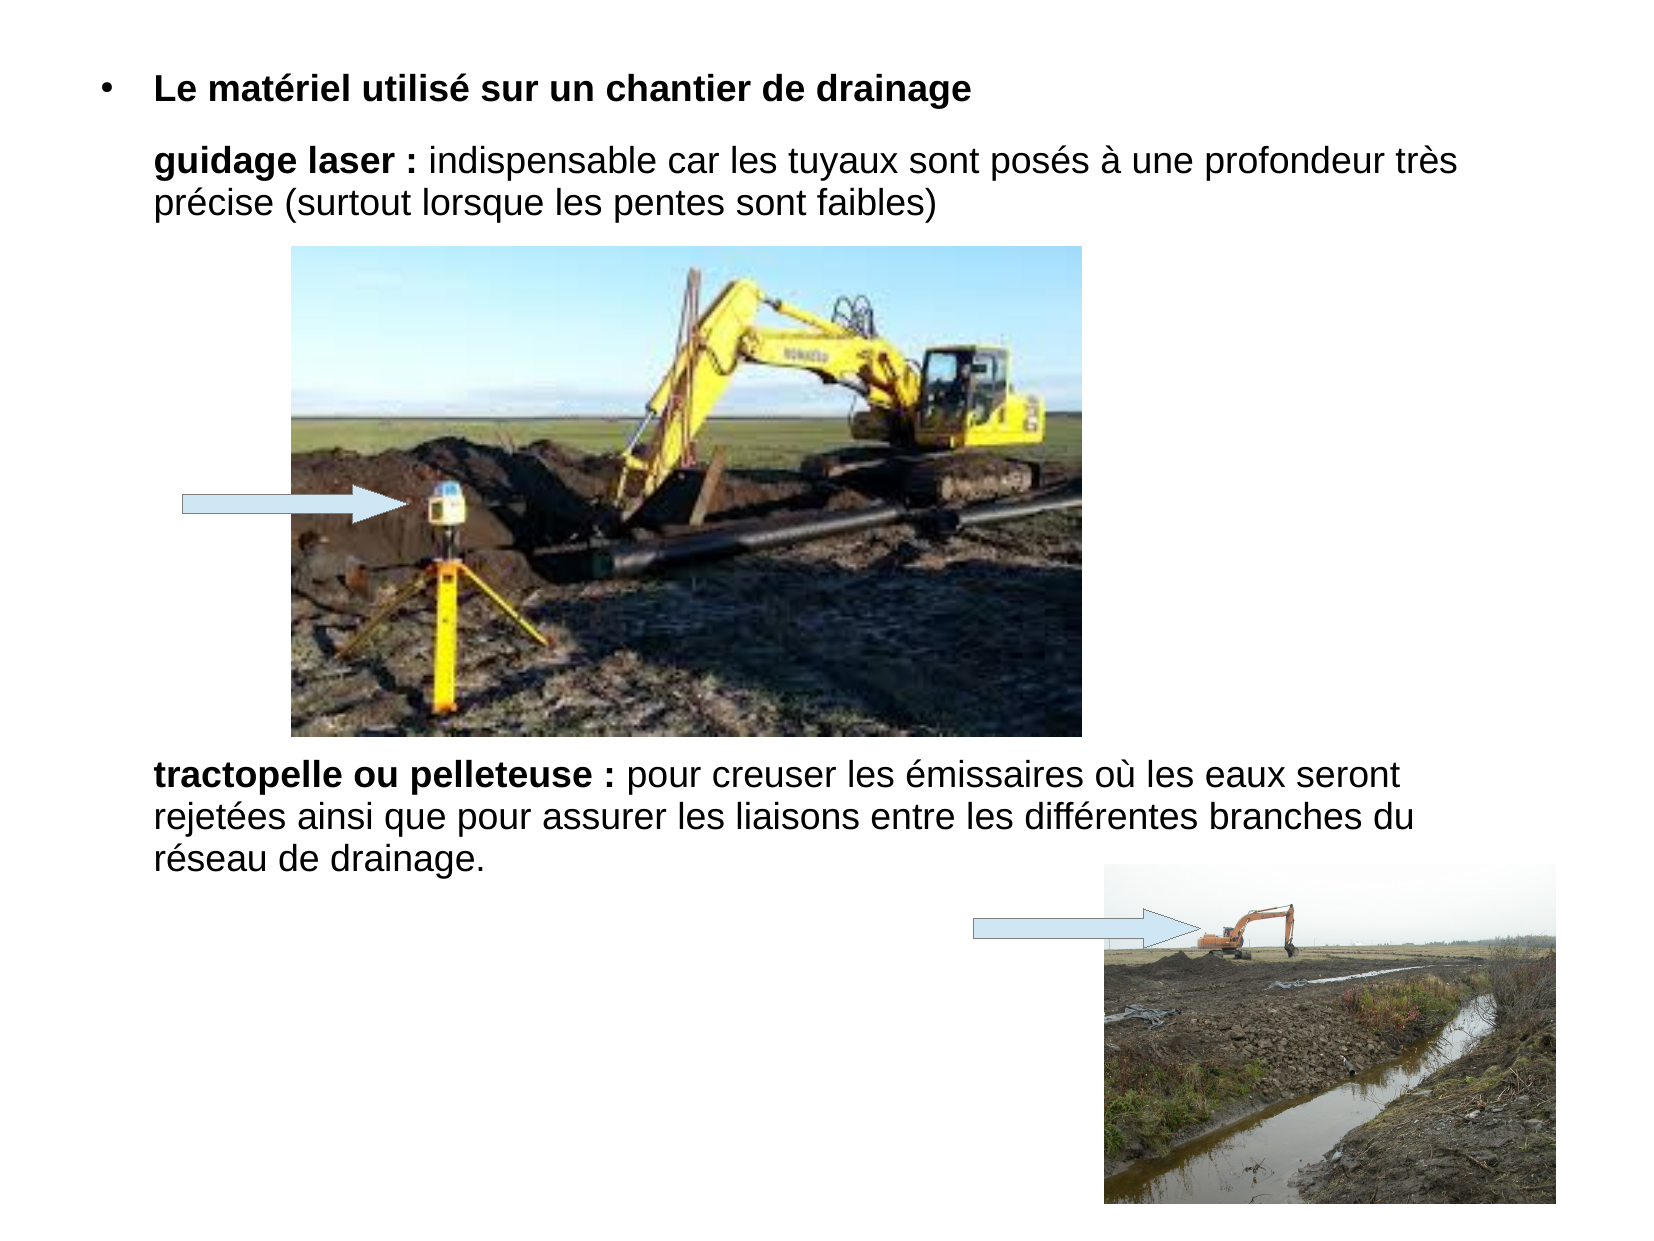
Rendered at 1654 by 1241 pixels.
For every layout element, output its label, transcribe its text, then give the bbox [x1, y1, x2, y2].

list Le matériel utilisé sur un chantier de drainage guidage laser : indispensable car les tuyaux sont posés à une profondeur très précise (surtout lorsque les pentes sont faibles) tractopelle ou pelleteuse : pour creuser les émissaires où les eaux seront rejetées ainsi que pour assurer les liaisons entre les différentes branches du réseau de drainage. [82, 67, 1538, 1010]
text_box [973, 908, 1201, 949]
picture [291, 246, 1082, 737]
text_box [182, 484, 409, 524]
picture [1104, 864, 1556, 1204]
